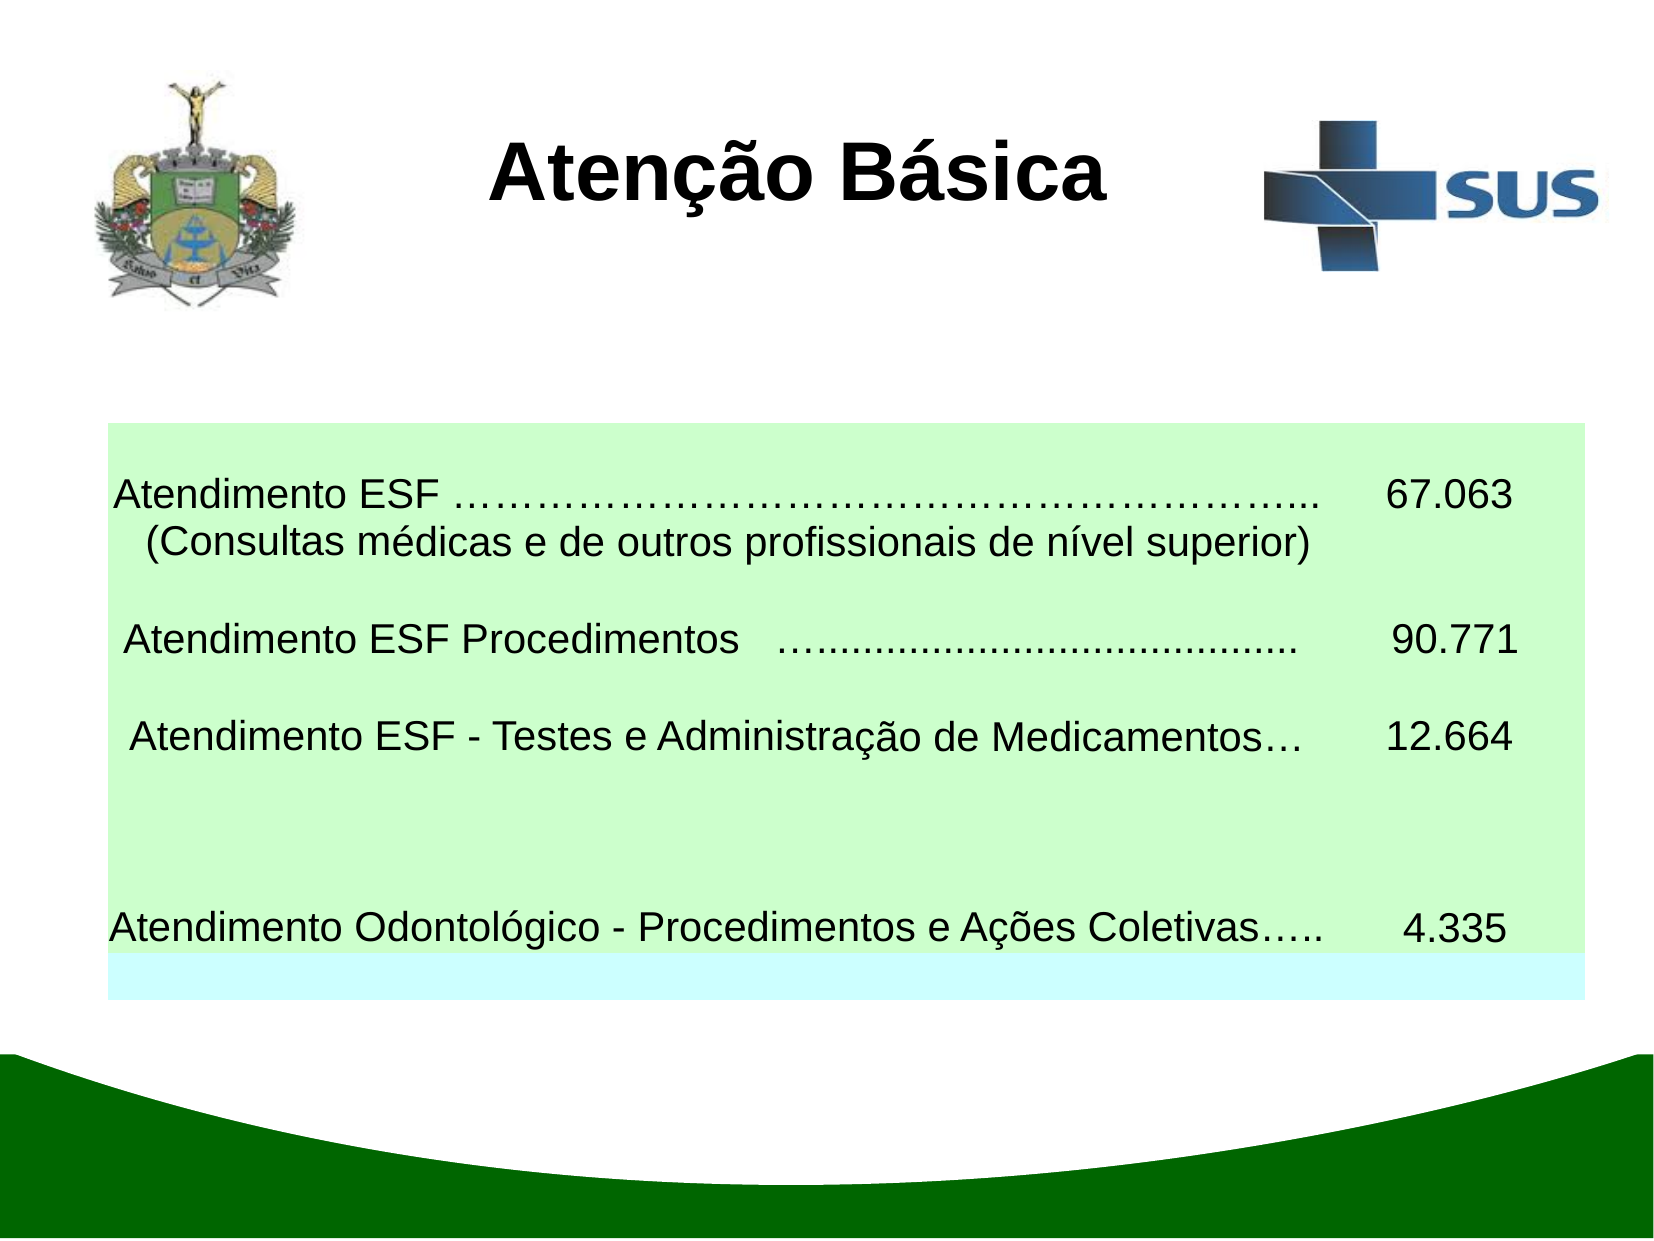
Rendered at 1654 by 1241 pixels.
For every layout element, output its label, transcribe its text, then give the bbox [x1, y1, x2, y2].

table_cell 4.335 [1325, 857, 1585, 953]
picture [81, 70, 308, 328]
table_cell 12.664 [1325, 713, 1585, 857]
table_header Atendimento ESF ……………………………………………………... (Consultas médicas e de outros profissionais de nível superior) [108, 423, 1325, 568]
text_box Atenção Básica [460, 118, 1134, 296]
table_cell Atendimento ESF Procedimentos ….......................................... [108, 568, 1325, 713]
table_cell [1325, 953, 1585, 1000]
table_header 67.063 [1325, 423, 1585, 568]
text_box [0, 1048, 1654, 1239]
table_cell [108, 953, 1325, 1000]
table_cell 90.771 [1325, 568, 1585, 713]
picture [1263, 120, 1610, 272]
table_cell Atendimento ESF - Testes e Administração de Medicamentos… [108, 713, 1325, 857]
table_cell Atendimento Odontológico - Procedimentos e Ações Coletivas….. [108, 857, 1325, 953]
